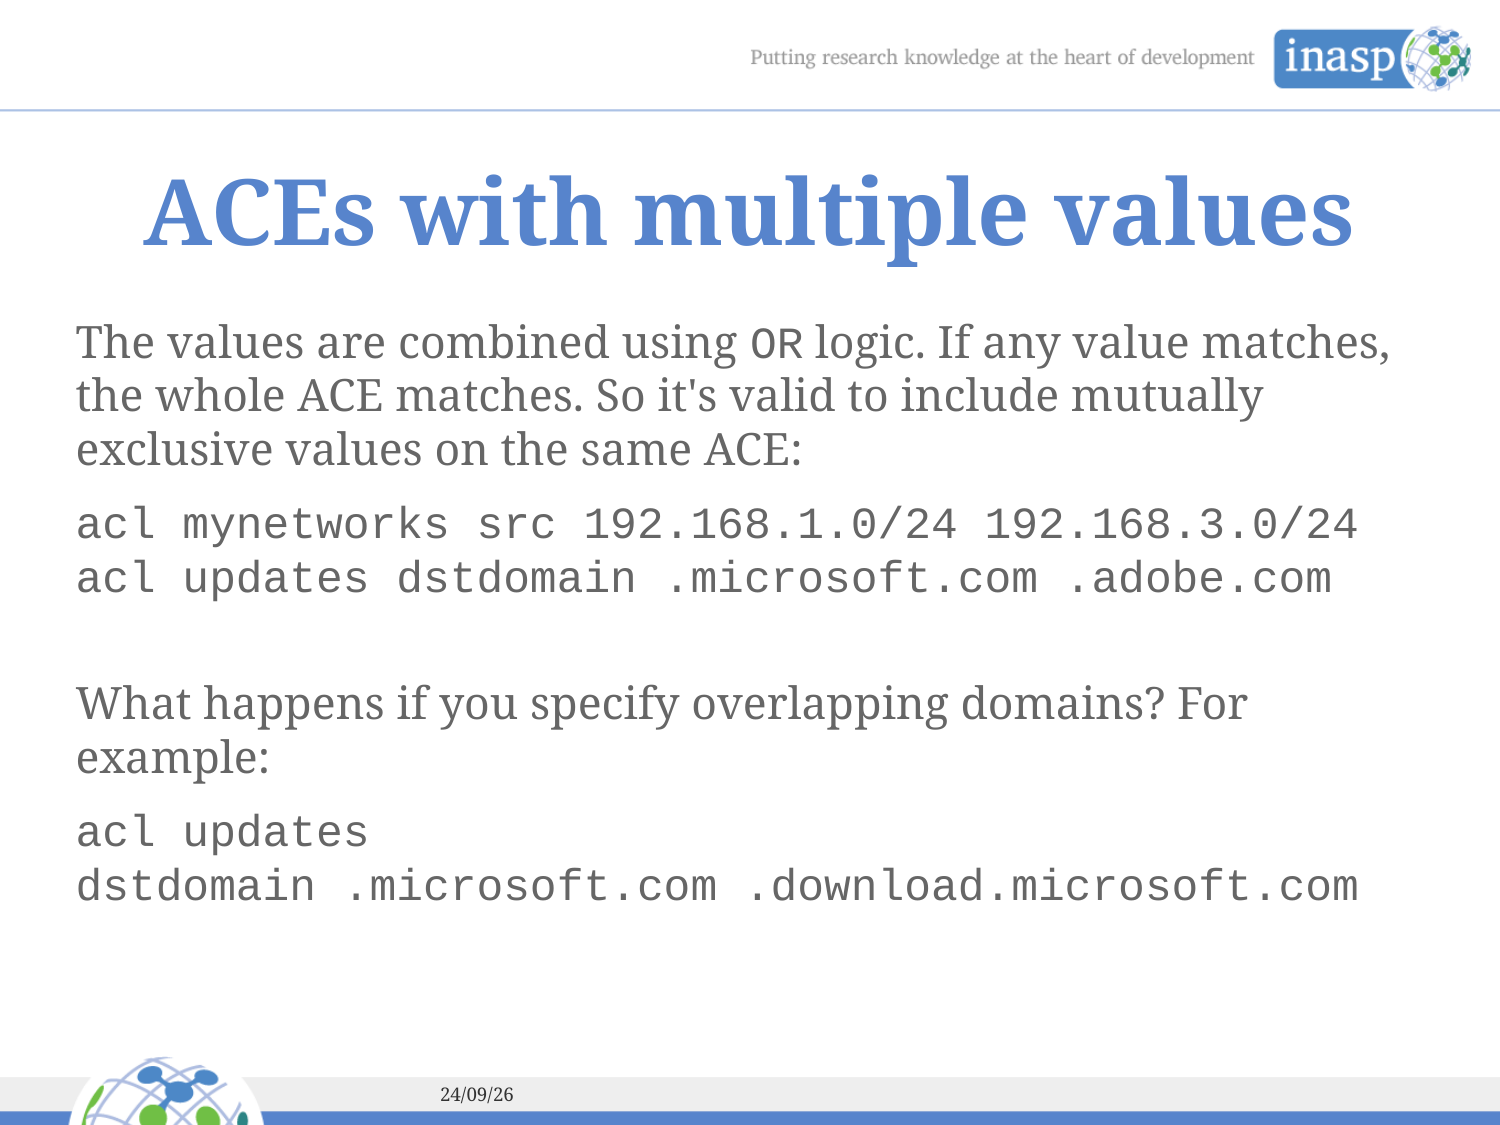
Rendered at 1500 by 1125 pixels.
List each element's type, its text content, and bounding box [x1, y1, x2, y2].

list The values are combined using OR logic. If any value matches, the whole ACE matches. So it's valid to include mutually exclusive values on the same ACE: acl mynetworks src 192.168.1.0/24 192.168.3.0/24 acl updates dstdomain .microsoft.com .adobe.com What happens if you specify overlapping domains? For example: acl updates dstdomain .microsoft.com .download.microsoft.com [75, 313, 1426, 967]
picture [0, 0, 1500, 1125]
title ACEs with multiple values [75, 129, 1426, 313]
